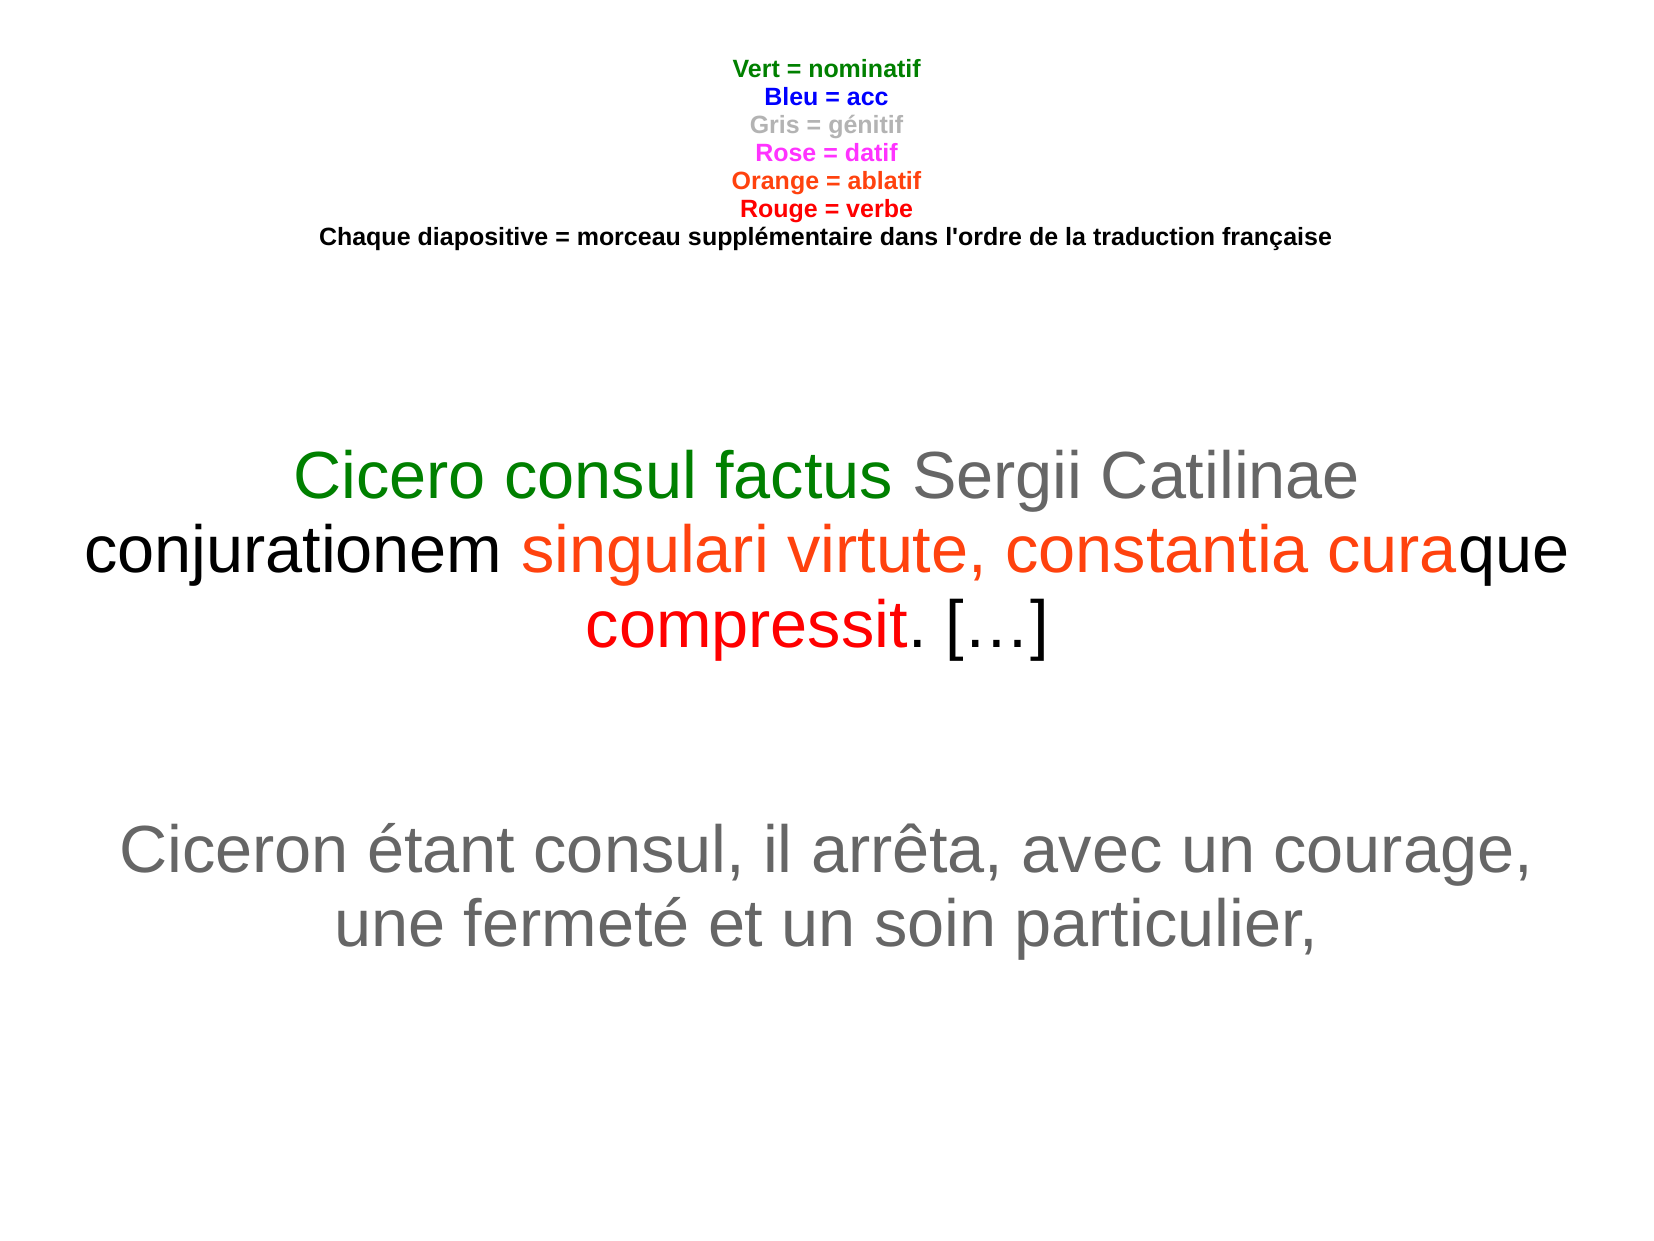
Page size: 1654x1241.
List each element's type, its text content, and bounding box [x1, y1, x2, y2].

subtitle Cicero consul factus Sergii Catilinae conjurationem singulari virtute, constantia curaque compressit. […] Ciceron étant consul, il arrêta, avec un courage, une fermeté et un soin particulier, [82, 290, 1571, 1109]
title Vert = nominatif Bleu = acc Gris = génitif Rose = datif Orange = ablatif Rouge = verbe Chaque diapositive = morceau supplémentaire dans l'ordre de la traduction française [82, 49, 1571, 257]
